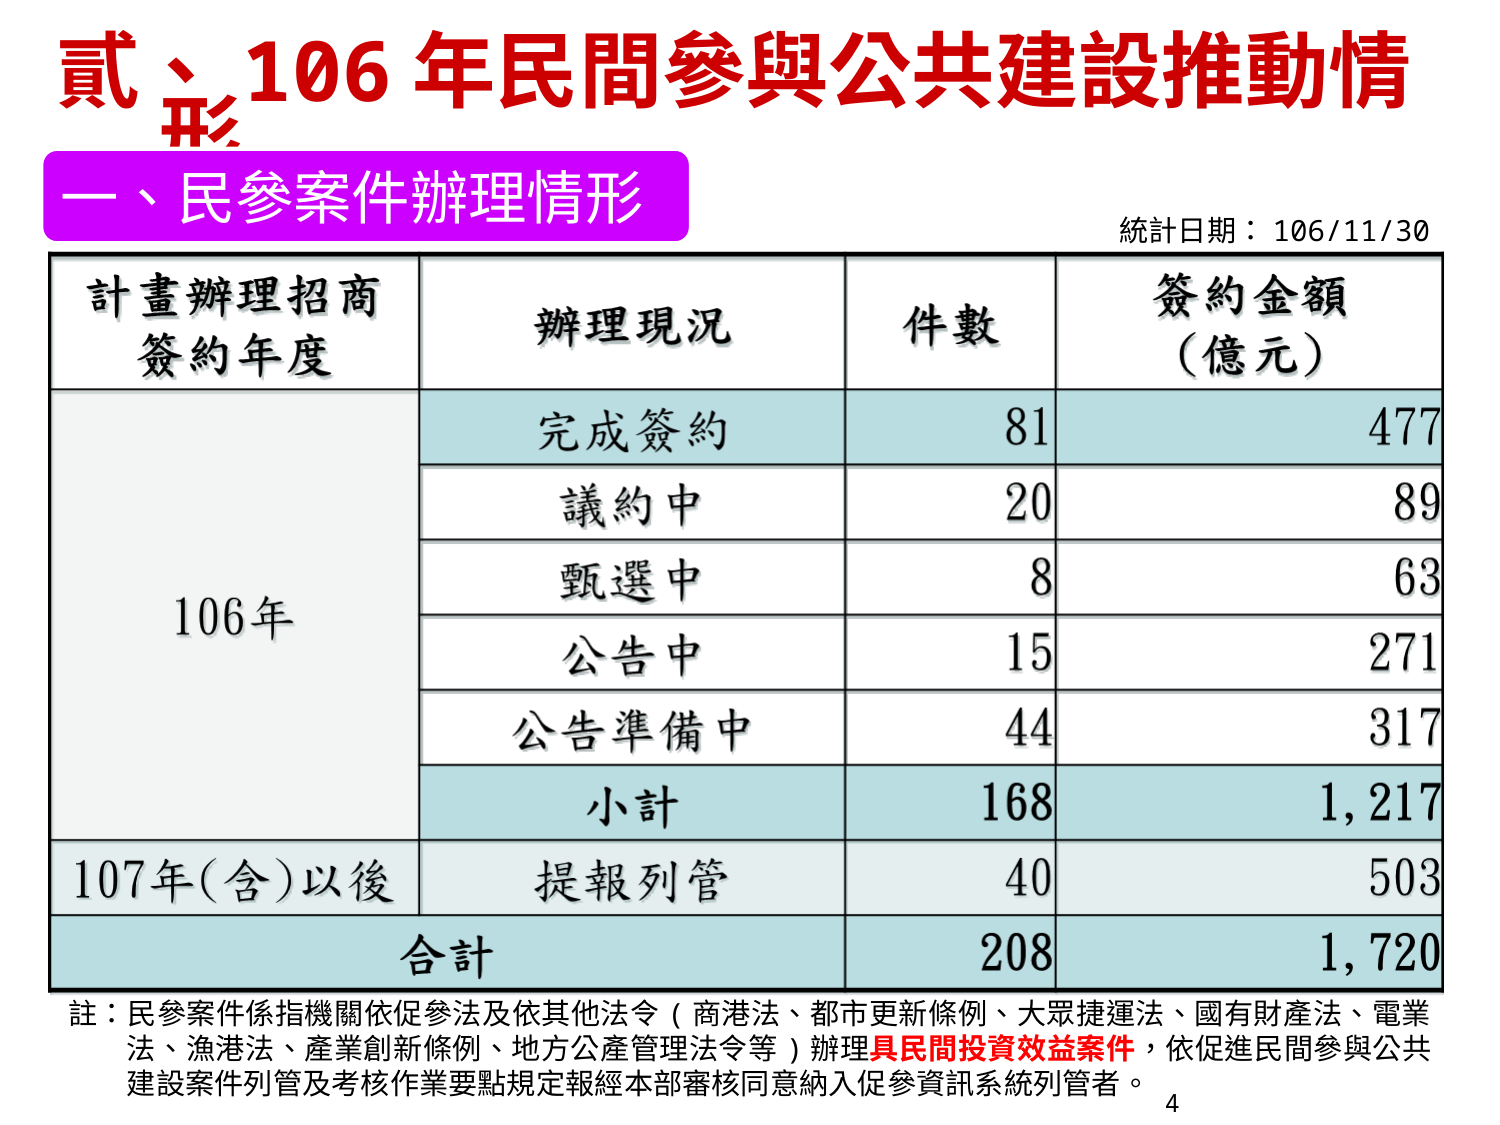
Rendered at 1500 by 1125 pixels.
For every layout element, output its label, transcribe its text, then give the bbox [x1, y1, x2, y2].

text_box 貳、106年民間參與公共建設推動情形 [41, 48, 1500, 126]
text_box 統計日期：106/11/30 [1104, 204, 1450, 256]
picture [48, 247, 1444, 1015]
text_box 註：民參案件係指機關依促參法及依其他法令(商港法、都市更新條例、大眾捷運法、國有財產法、電業法、漁港法、產業創新條例、地方公產管理法令等)辦理具民間投資效益案件，依促進民間參與公共建設案件列管及考核作業要點規定報經本部審核同意納入促參資訊系統列管者。 [53, 988, 1447, 1108]
text_box 一、民參案件辦理情形 [41, 148, 691, 244]
text_box 4 [1149, 1080, 1500, 1125]
